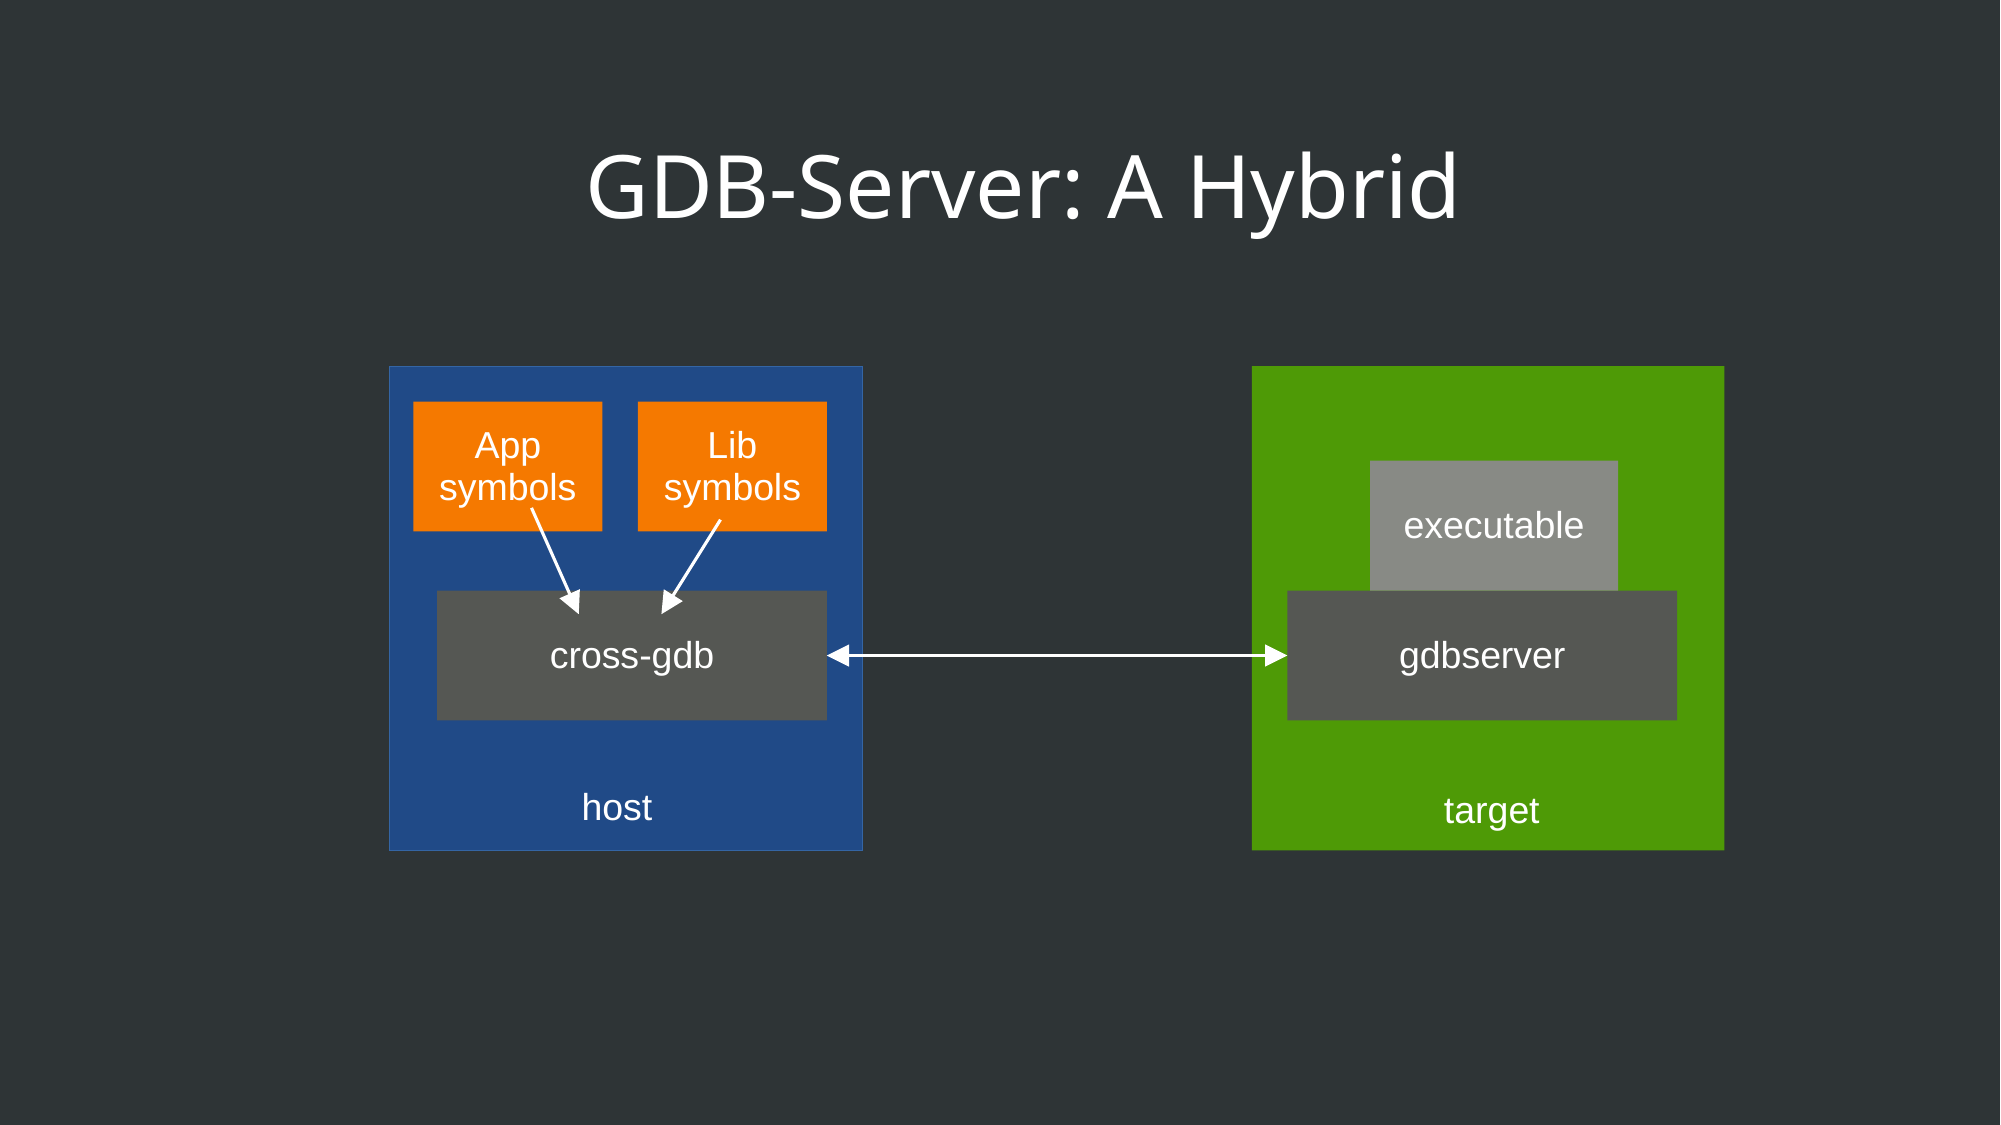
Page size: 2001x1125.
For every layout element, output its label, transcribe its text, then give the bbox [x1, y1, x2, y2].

text_box [0, 0, 2000, 1125]
title GDB-Server: A Hybrid [177, 129, 1871, 237]
text_box cross-gdb [437, 590, 827, 721]
text_box gdbserver [1287, 590, 1678, 721]
text_box host [566, 779, 721, 837]
text_box Lib symbols [637, 401, 827, 532]
text_box target [1429, 781, 1583, 839]
text_box executable [1370, 460, 1619, 591]
text_box App symbols [413, 401, 603, 532]
